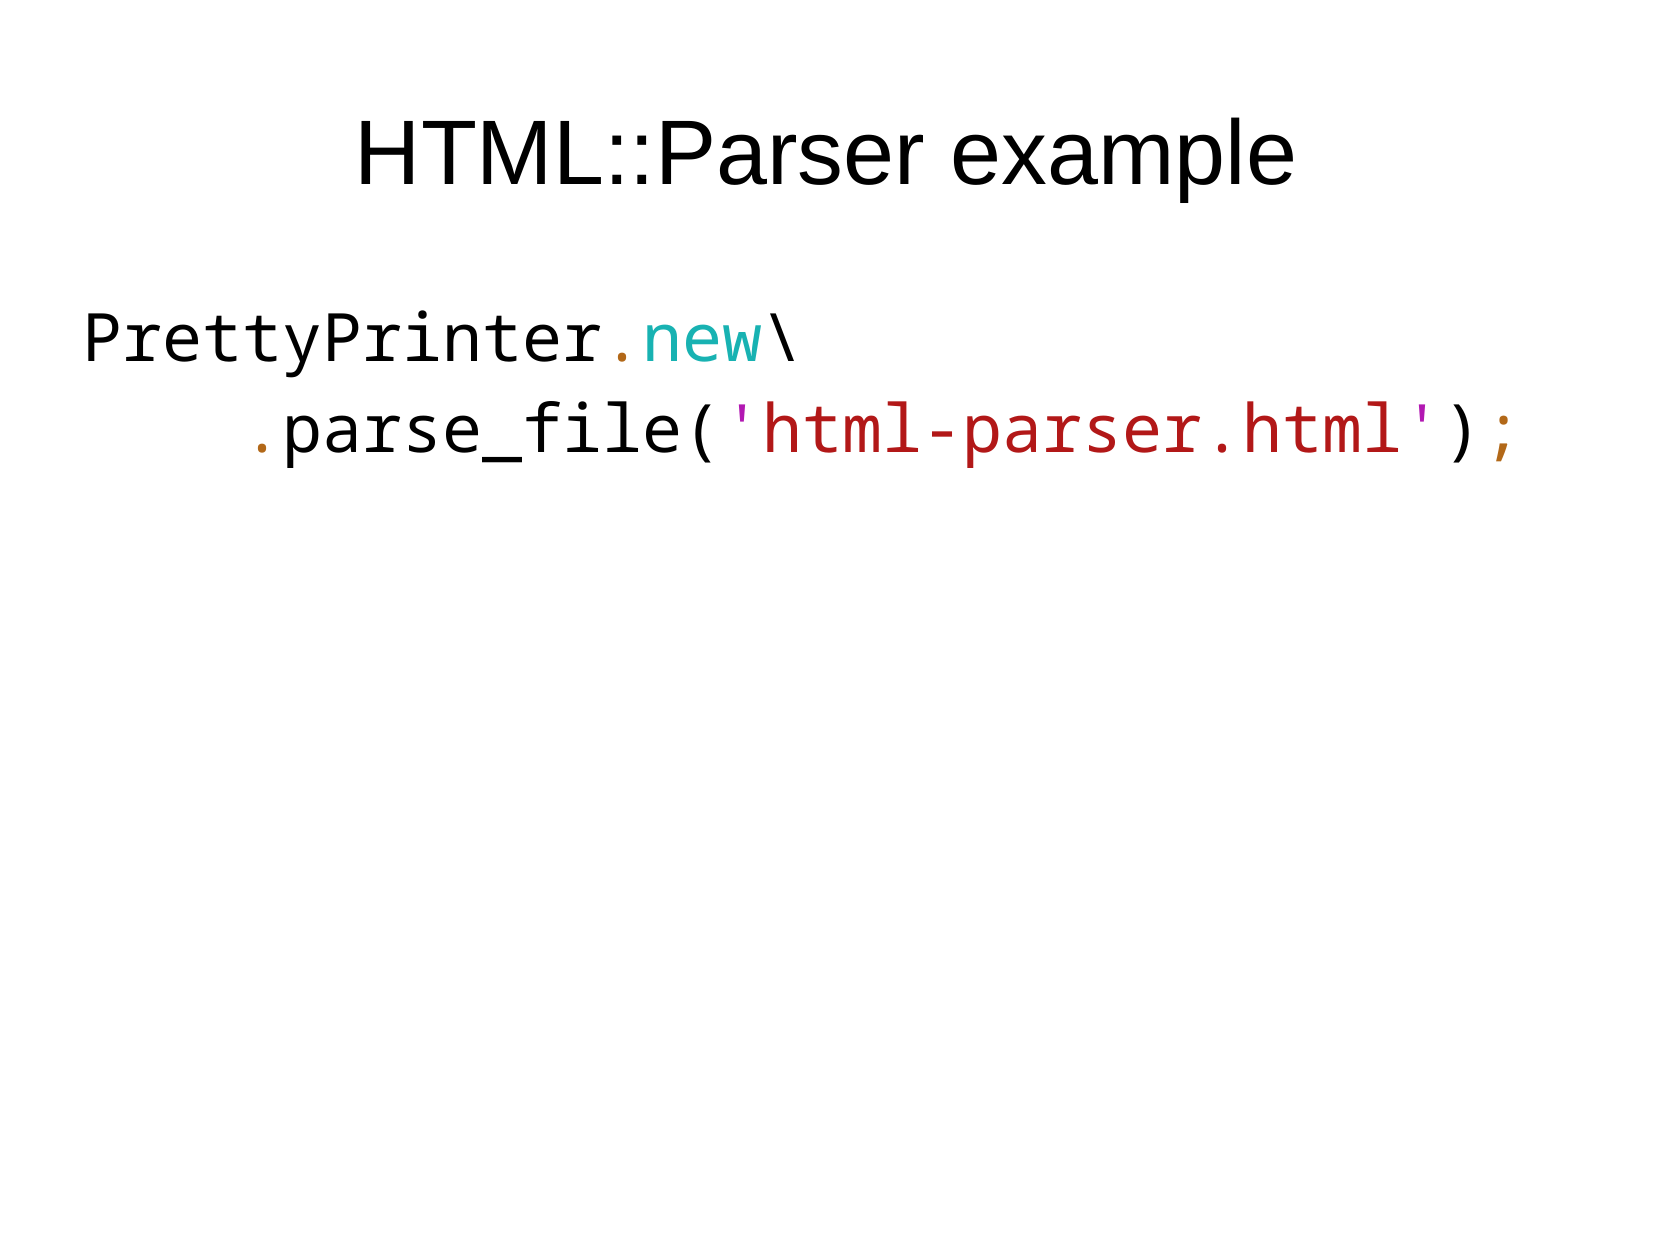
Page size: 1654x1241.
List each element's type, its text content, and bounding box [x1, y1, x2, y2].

title HTML::Parser example [82, 49, 1571, 257]
list PrettyPrinter.new\ .parse_file('html-parser.html'); [82, 290, 1571, 1010]
